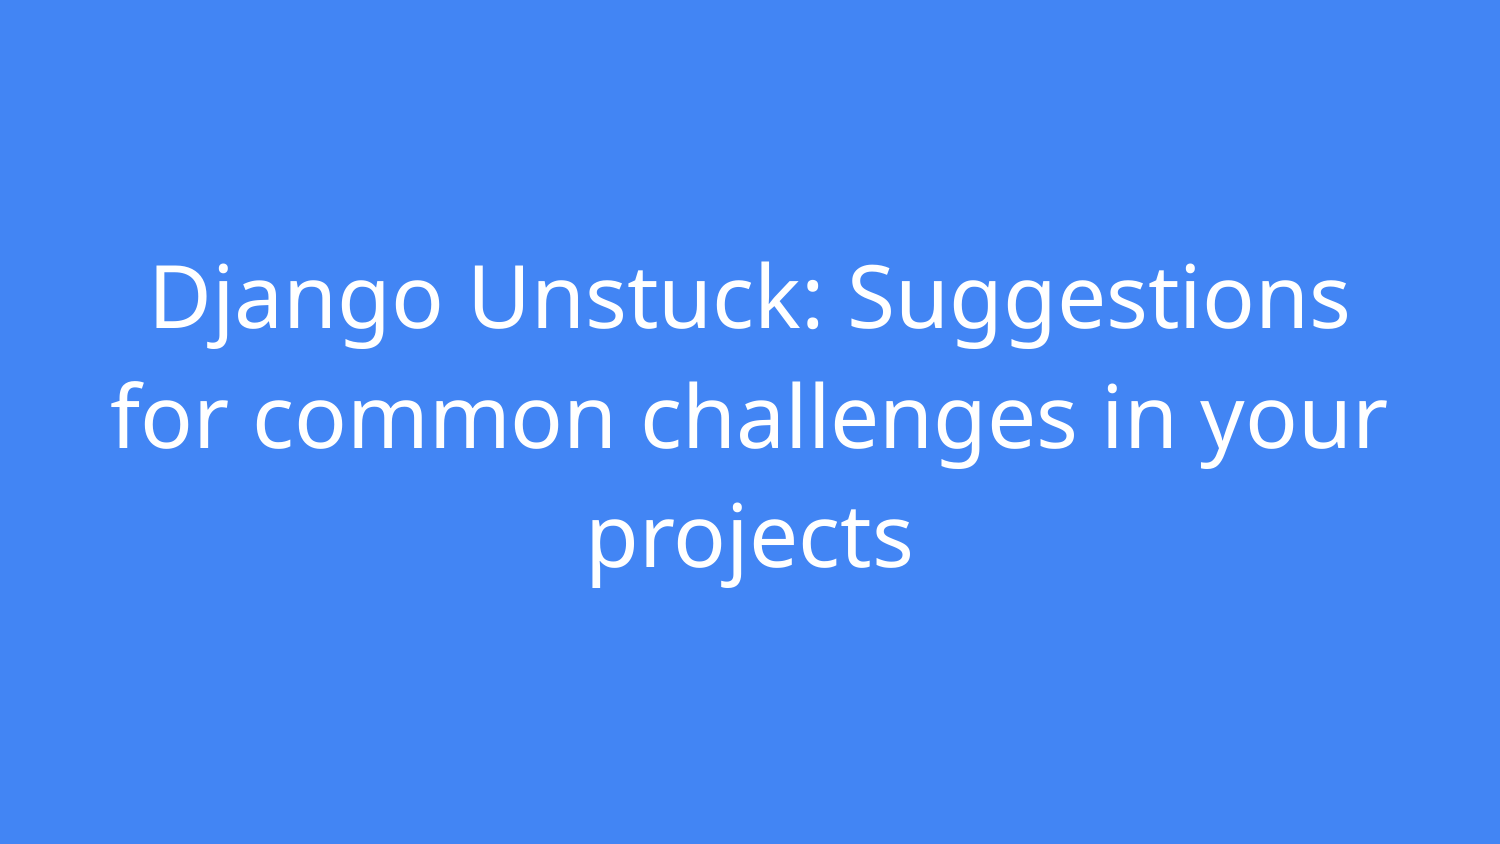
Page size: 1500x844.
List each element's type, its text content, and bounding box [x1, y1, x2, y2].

title Django Unstuck: Suggestions for common challenges in your projects [75, 58, 1425, 771]
